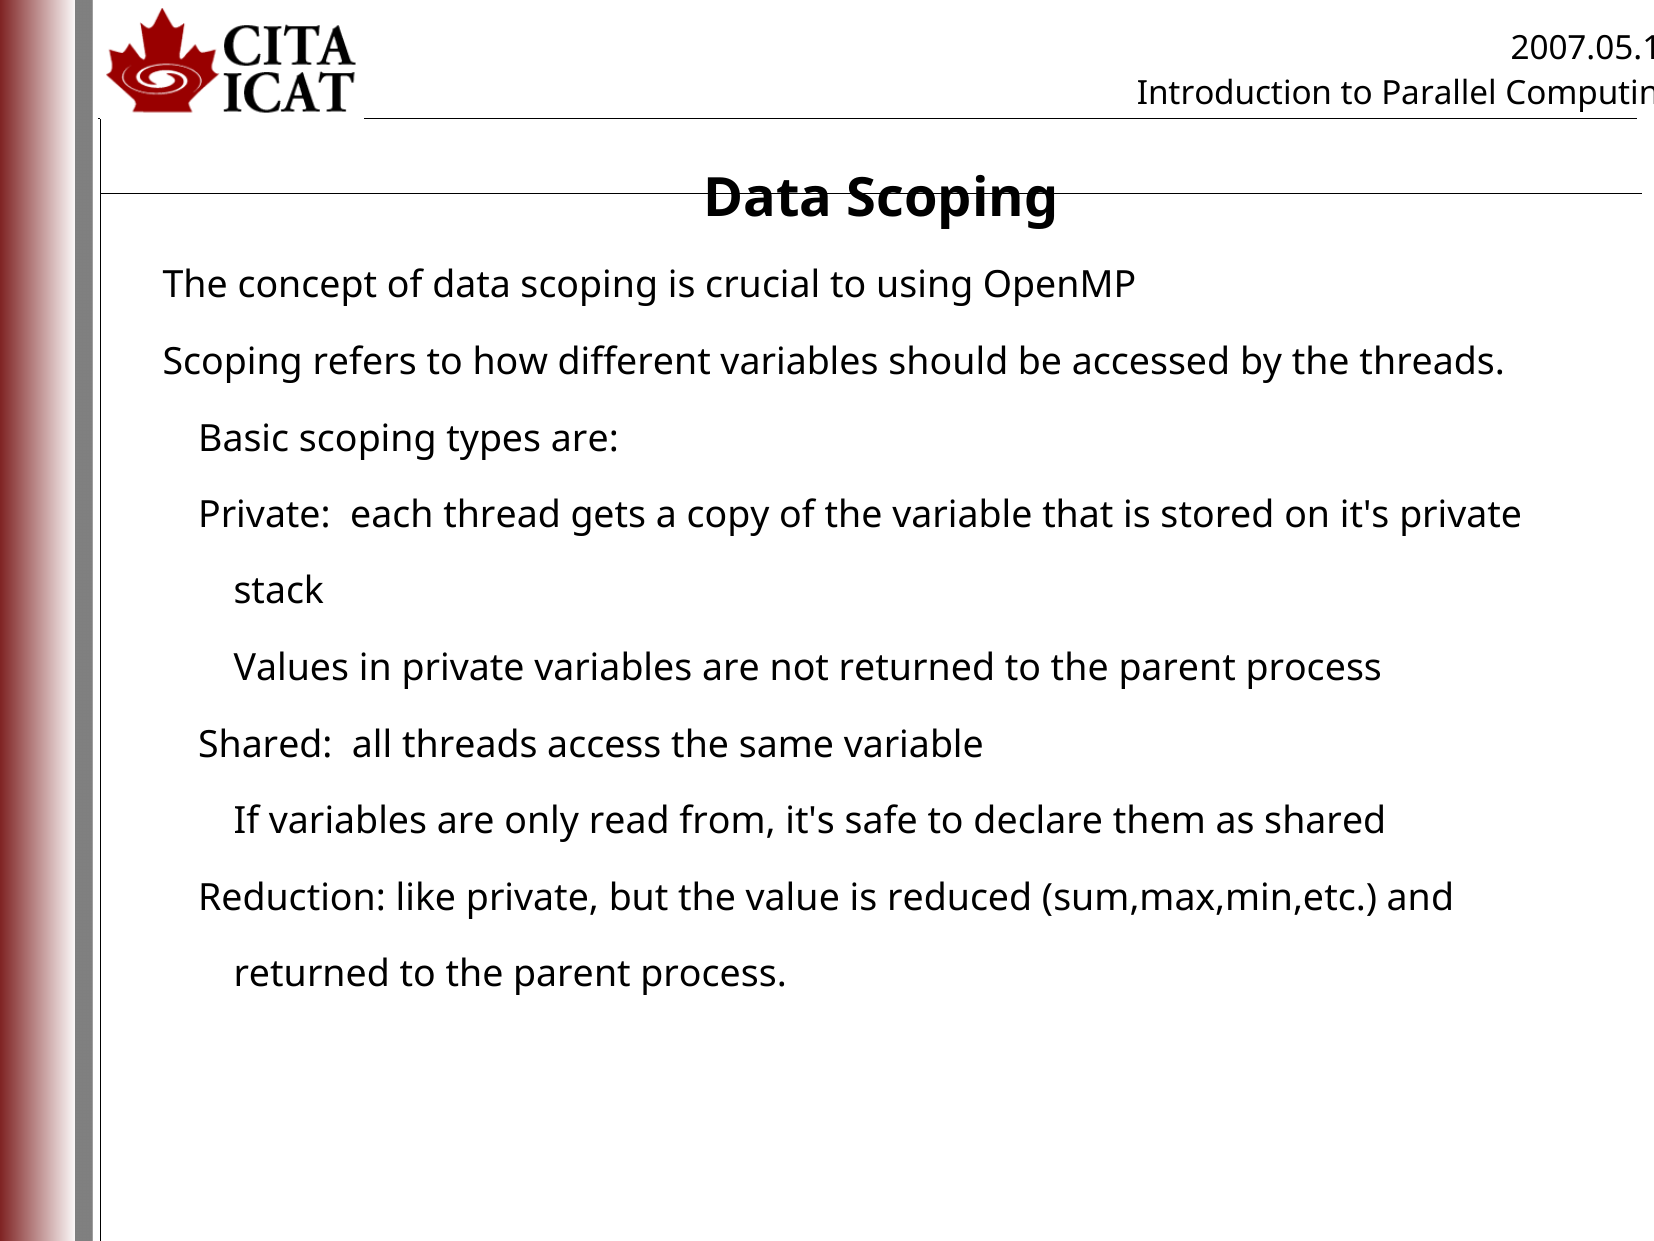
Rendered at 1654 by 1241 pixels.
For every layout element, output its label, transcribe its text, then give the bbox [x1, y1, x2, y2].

picture [100, 5, 364, 119]
text_box [0, 0, 76, 1241]
text_box Data Scoping [112, 114, 1651, 196]
text_box 2007.05.18 Introduction to Parallel Computing [1122, 16, 1654, 113]
text_box The concept of data scoping is crucial to using OpenMP Scoping refers to how different variables should be accessed by the threads. Basic scoping types are: Private: each thread gets a copy of the variable that is stored on it's private stack Values in private variables are not returned to the parent process Shared: all threads access the same variable If variables are only read from, it's safe to declare them as shared Reduction: like private, but the value is reduced (sum,max,min,etc.) and returned to the parent process. [112, 225, 1613, 828]
